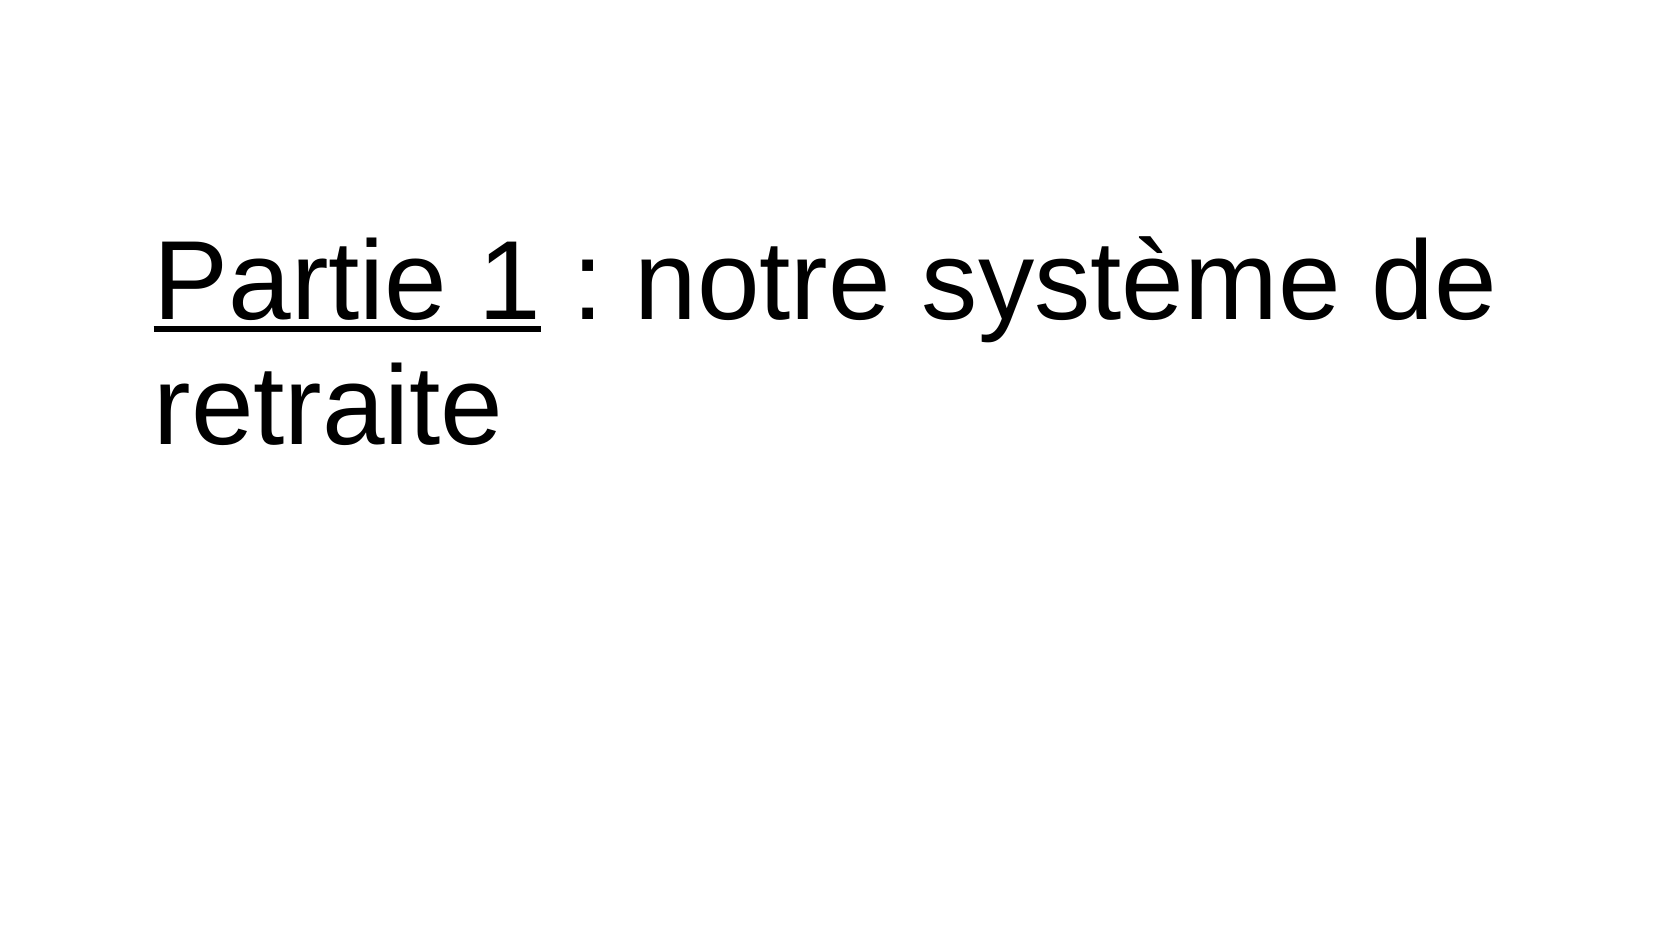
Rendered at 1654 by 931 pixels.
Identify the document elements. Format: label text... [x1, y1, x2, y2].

list Partie 1 : notre système de retraite [82, 217, 1571, 758]
